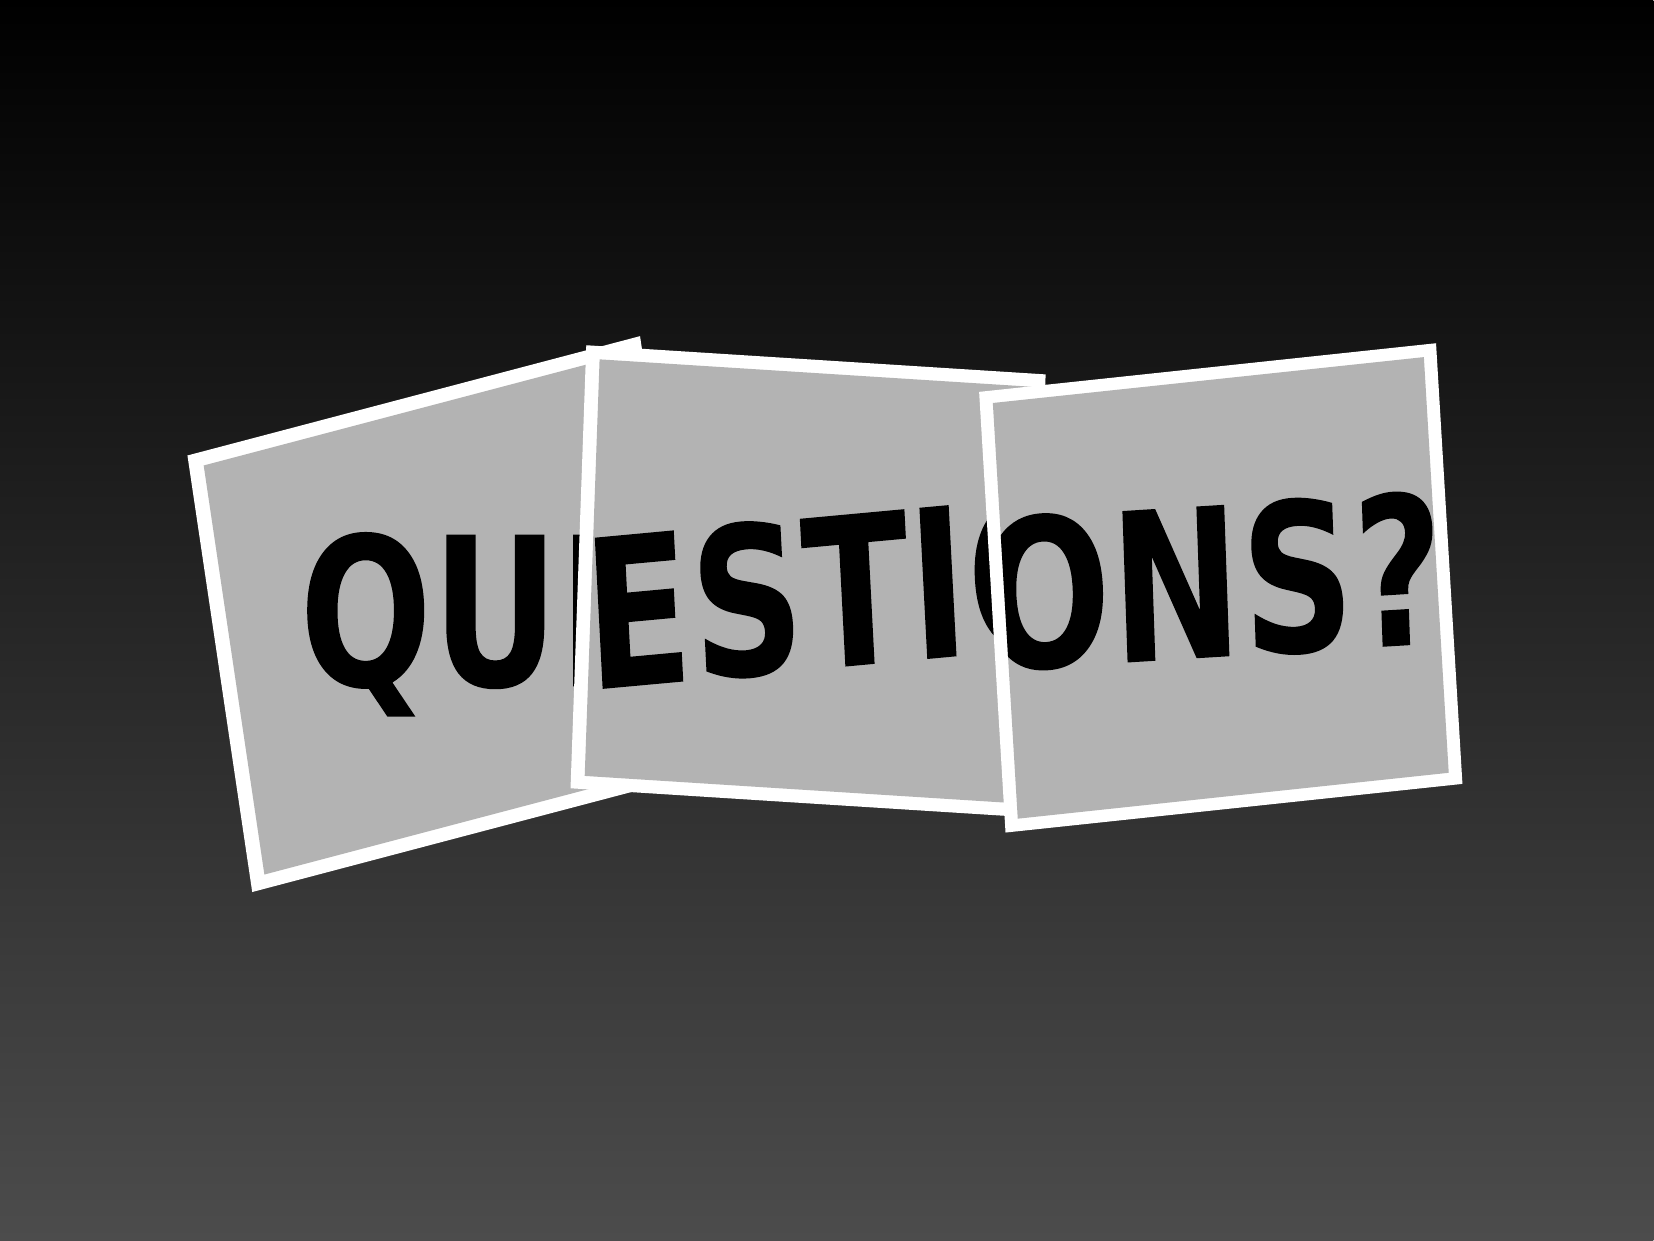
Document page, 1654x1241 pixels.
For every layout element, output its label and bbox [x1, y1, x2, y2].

picture [187, 336, 1463, 893]
